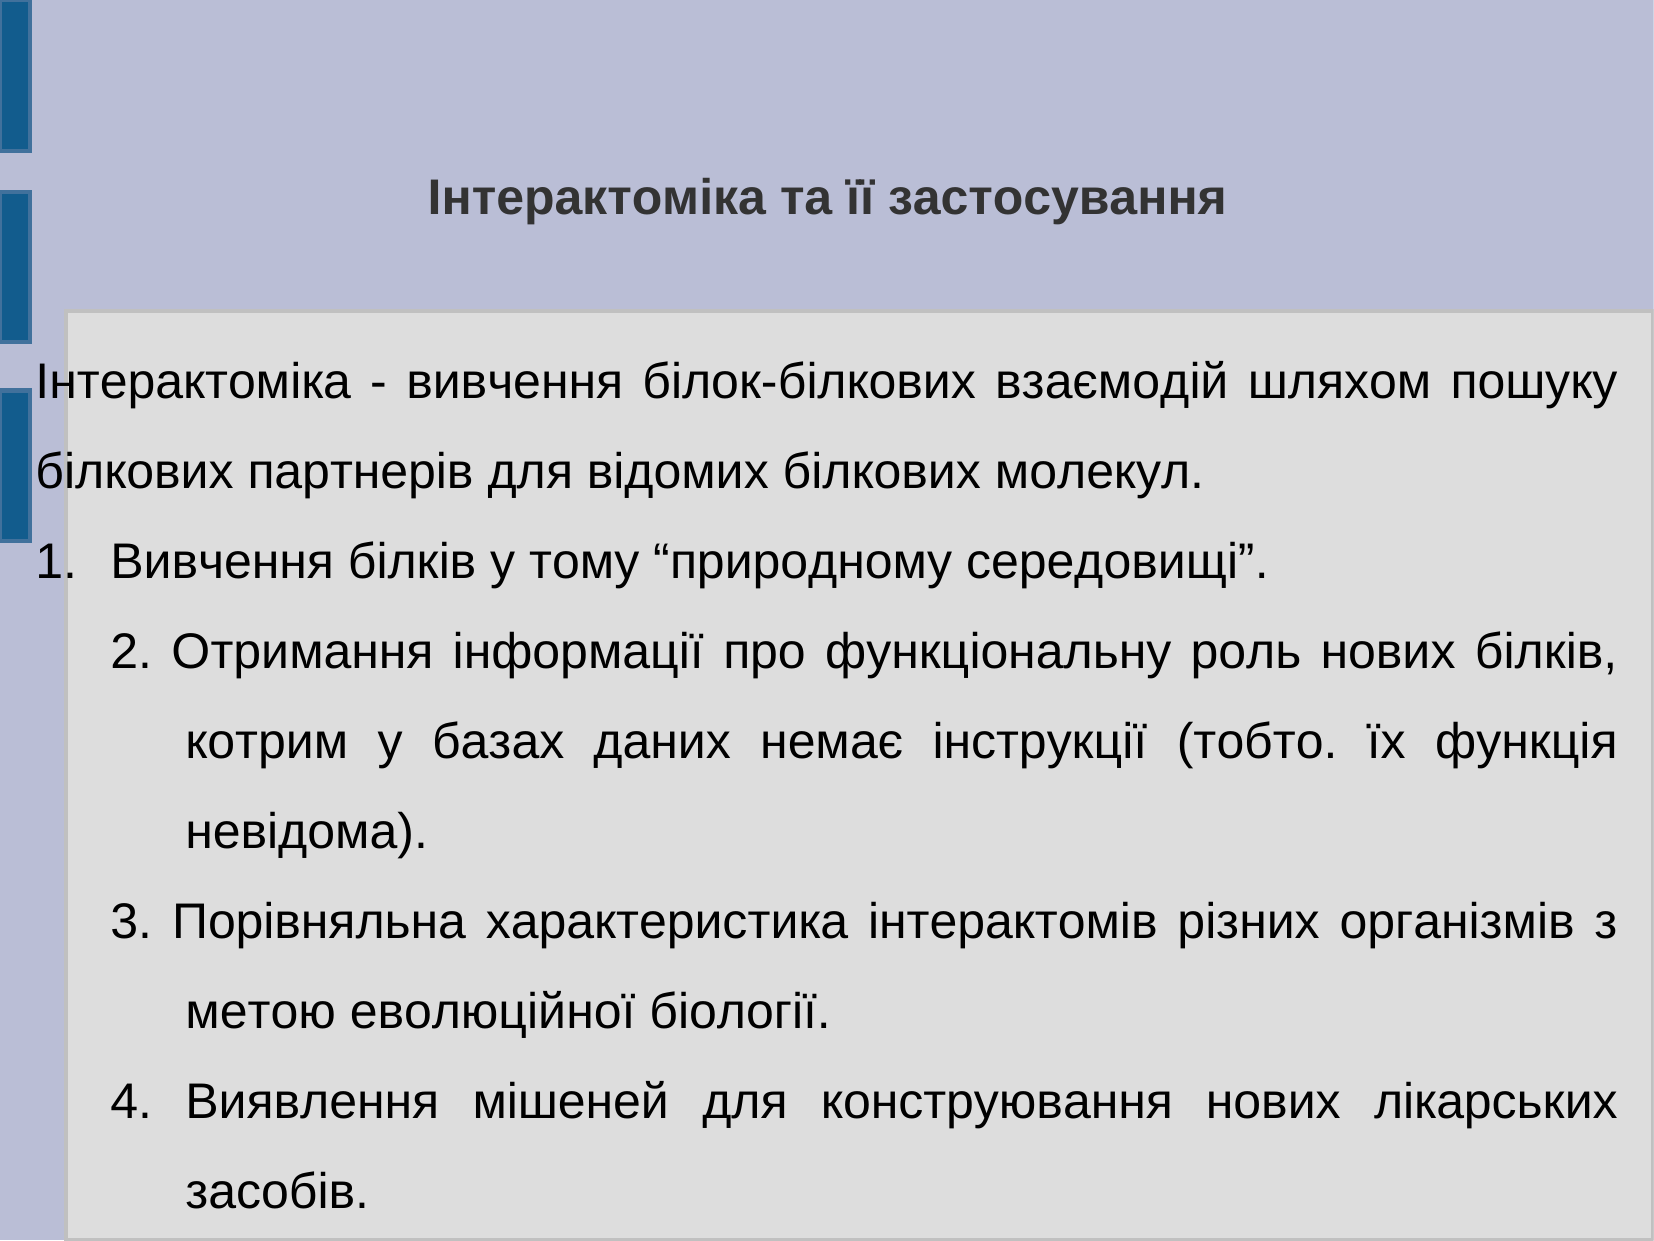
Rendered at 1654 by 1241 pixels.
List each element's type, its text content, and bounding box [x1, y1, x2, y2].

title Інтерактоміка та її застосування [121, 164, 1534, 225]
list Інтерактоміка - вивчення білок-білкових взаємодій шляхом пошуку білкових партнерів для відомих білкових молекул. Вивчення білків у тому “природному середовищі”. 2. Отримання інформації про функціональну роль нових білків, котрим у базах даних немає інструкції (тобто. їх функція невідома). 3. Порівняльна характеристика інтерактомів різних організмів з метою еволюційної біології. 4. Виявлення мішеней для конструювання нових лікарських засобів. [35, 318, 1619, 1241]
